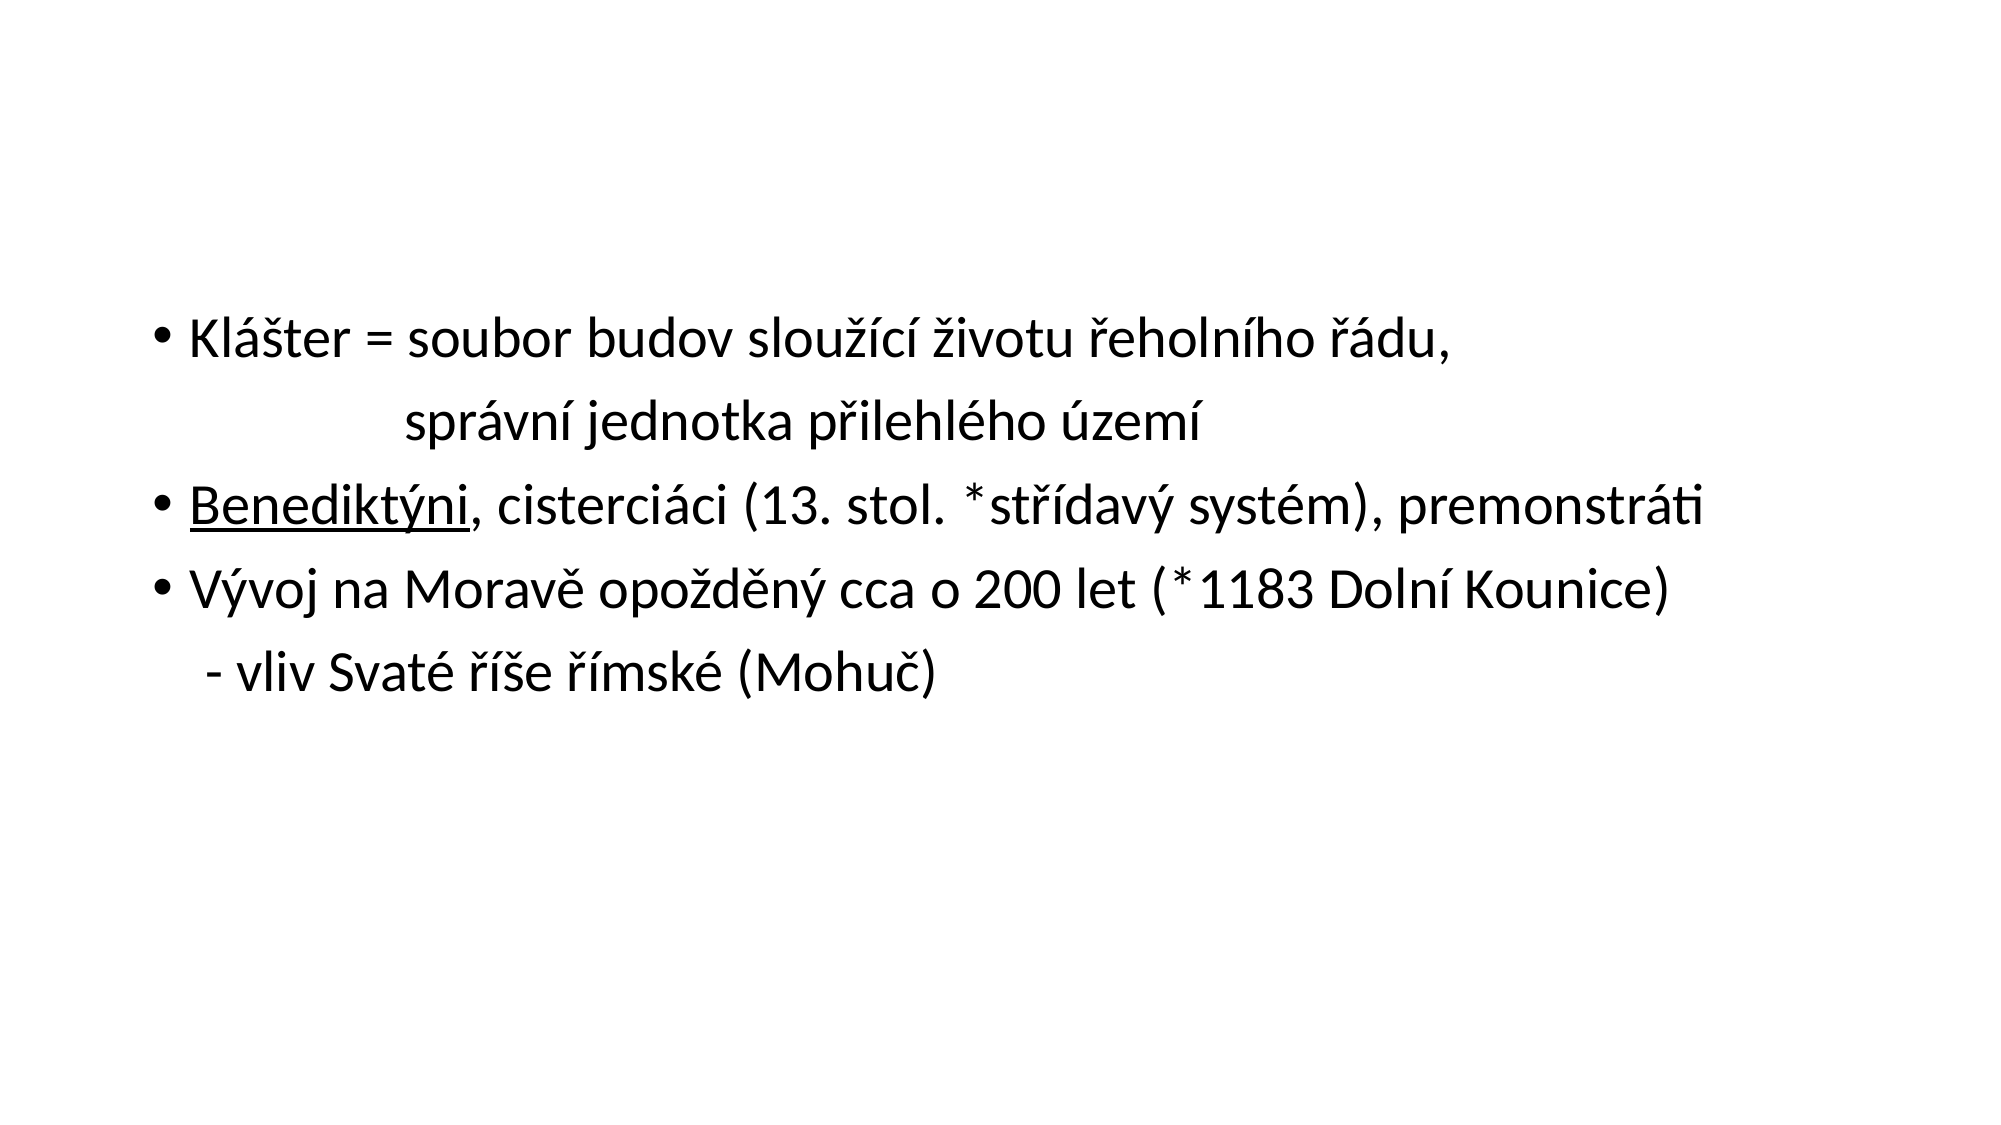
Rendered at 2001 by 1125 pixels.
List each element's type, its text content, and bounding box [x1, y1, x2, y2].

list Klášter = soubor budov sloužící životu řeholního řádu, správní jednotka přilehlého území Benediktýni, cisterciáci (13. stol. *střídavý systém), premonstráti Vývoj na Moravě opožděný cca o 200 let (*1183 Dolní Kounice) - vliv Svaté říše římské (Mohuč) [137, 299, 1863, 1014]
